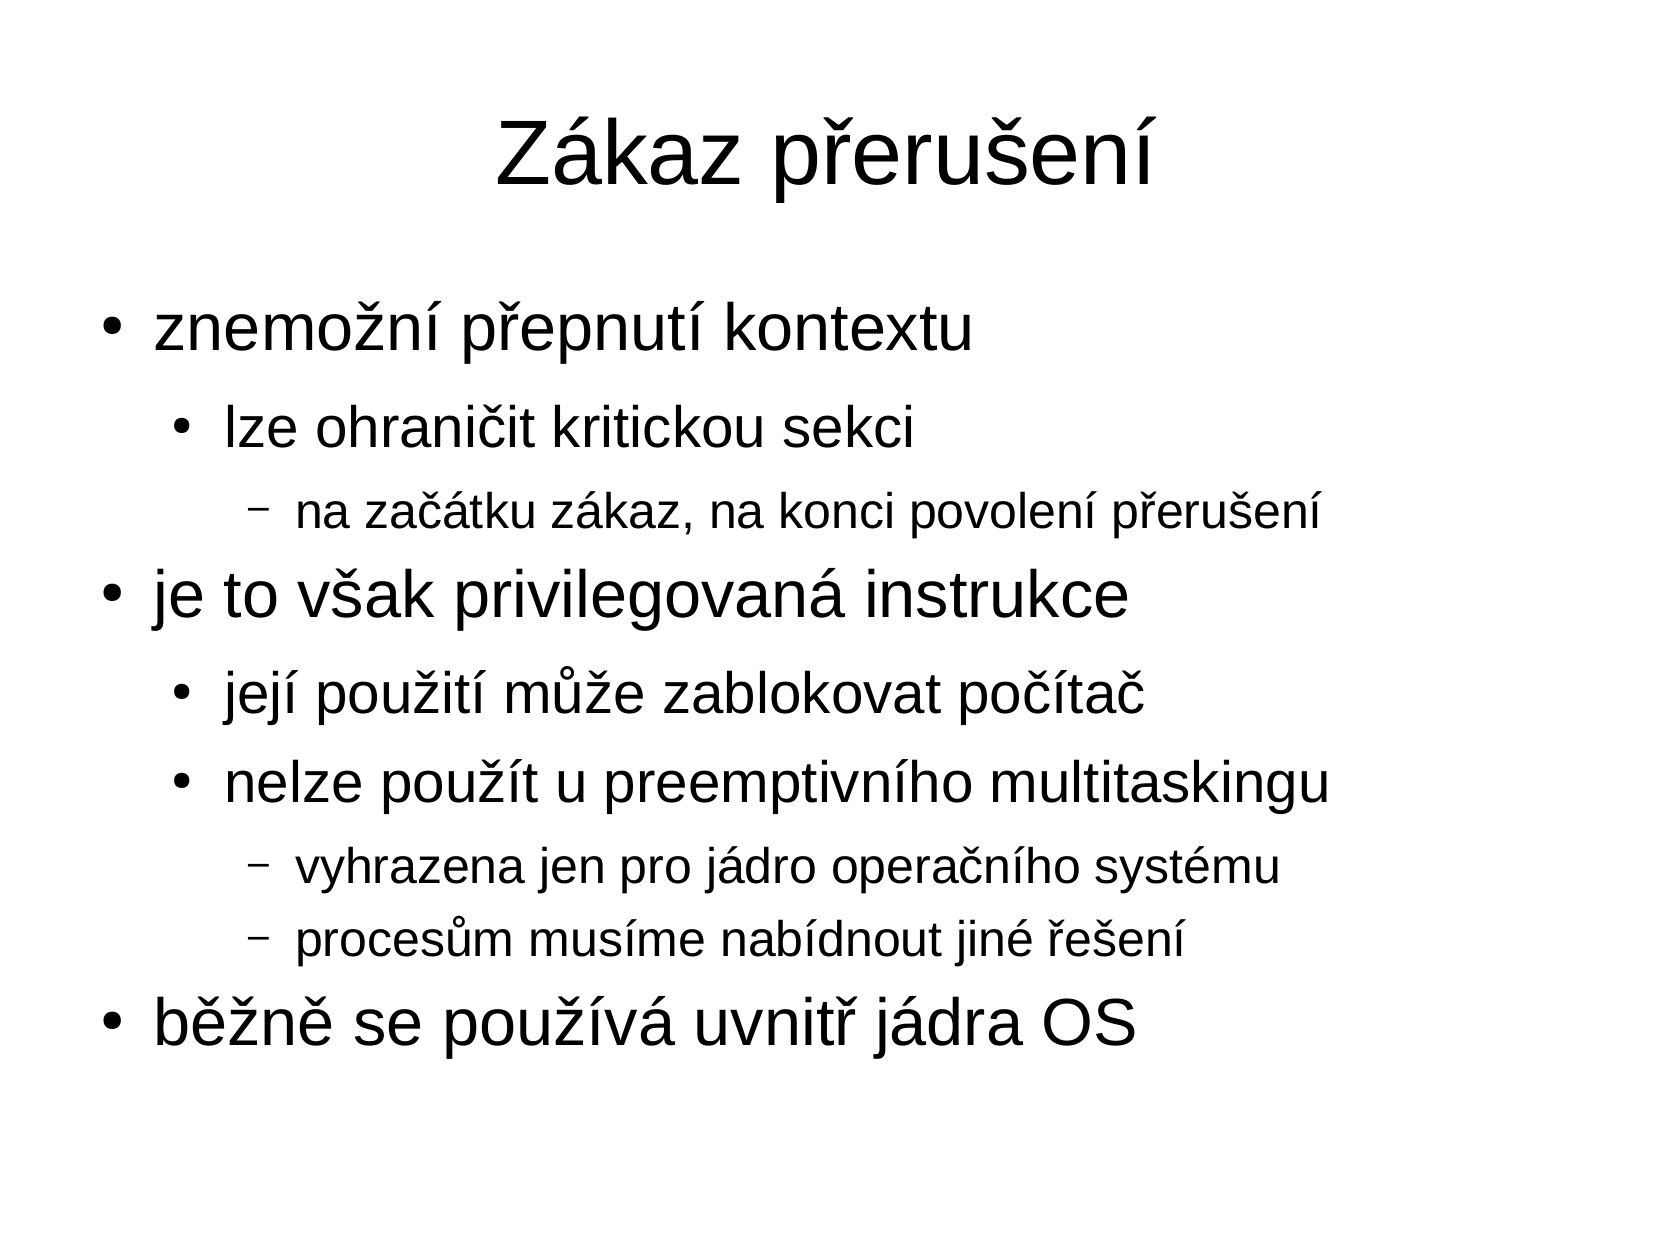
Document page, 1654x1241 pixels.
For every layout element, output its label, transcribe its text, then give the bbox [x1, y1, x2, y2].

title Zákaz přerušení [82, 56, 1571, 250]
list znemožní přepnutí kontextu lze ohraničit kritickou sekci na začátku zákaz, na konci povolení přerušení je to však privilegovaná instrukce její použití může zablokovat počítač nelze použít u preemptivního multitaskingu vyhrazena jen pro jádro operačního systému procesům musíme nabídnout jiné řešení běžně se používá uvnitř jádra OS [82, 290, 1571, 1094]
